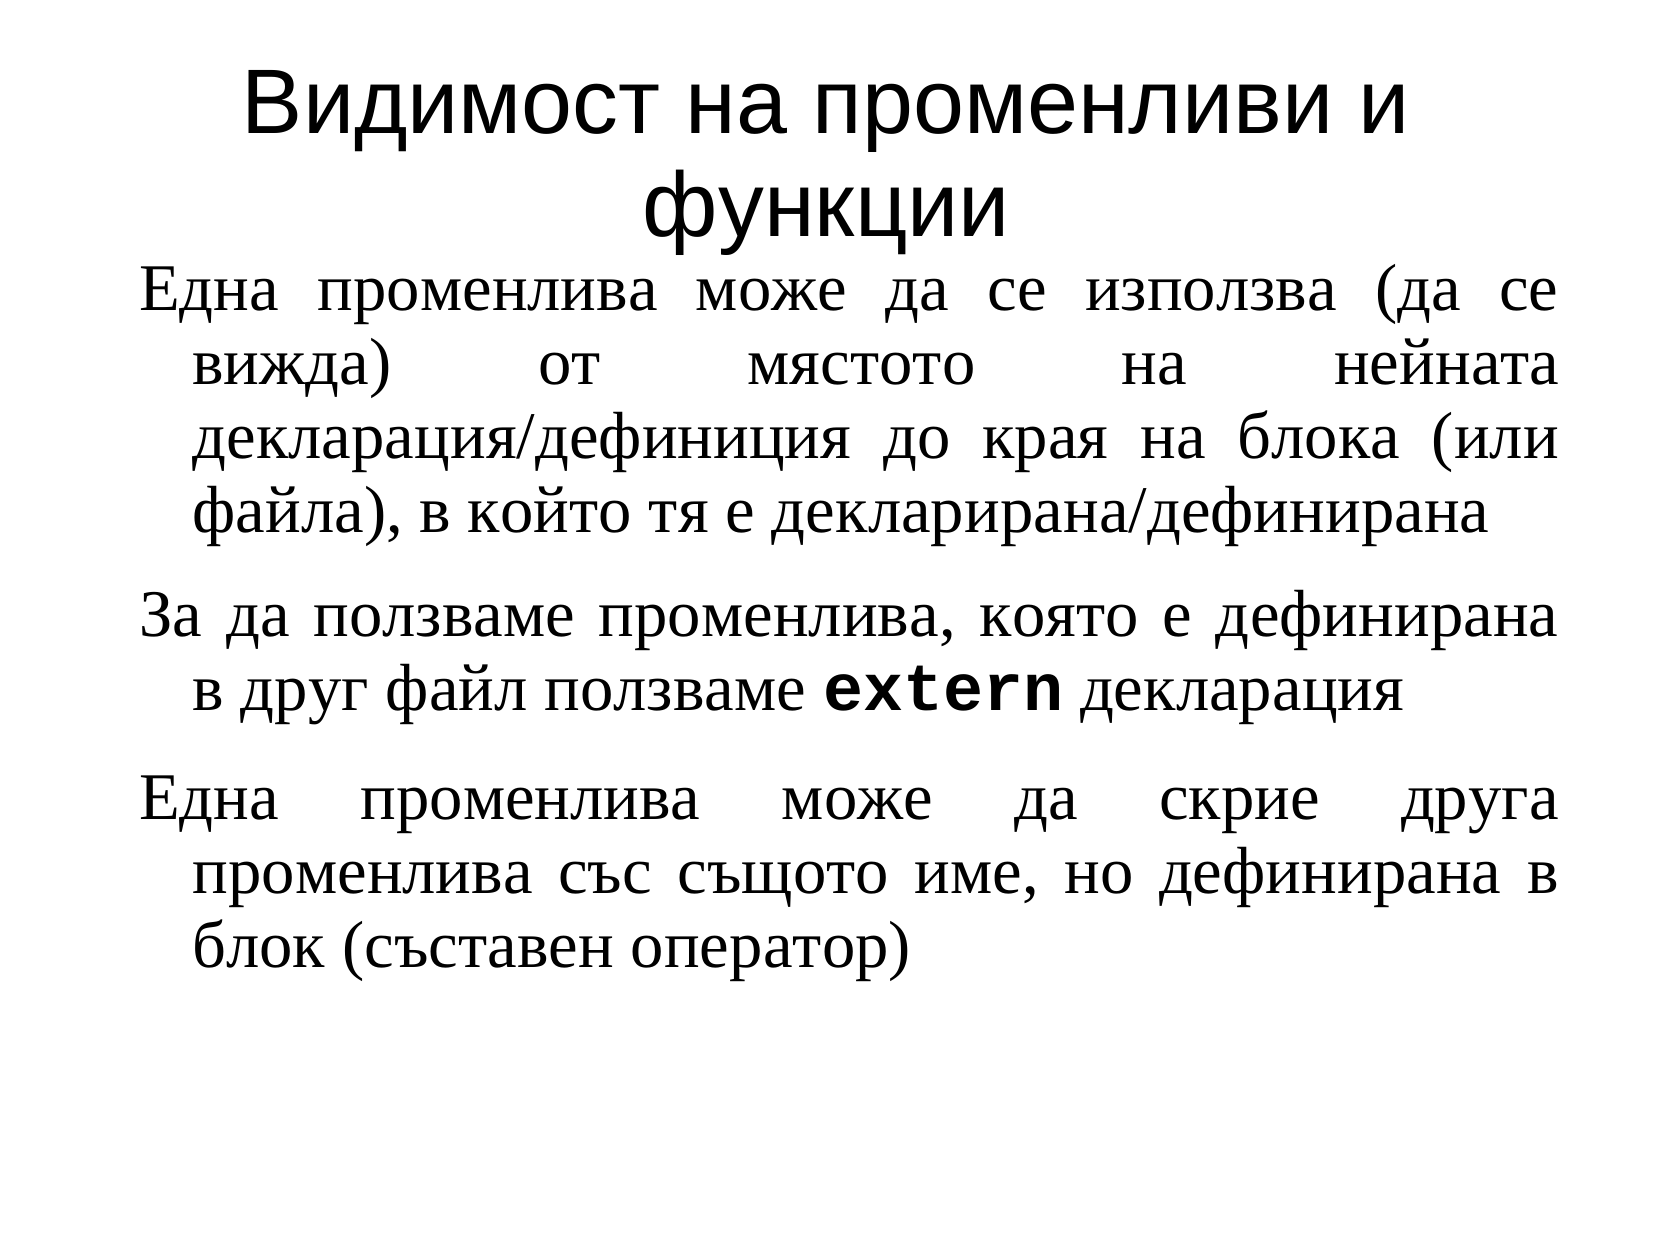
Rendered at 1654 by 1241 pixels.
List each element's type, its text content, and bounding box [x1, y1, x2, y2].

list Една променлива може да се използва (да се вижда) от мястото на нейната декларация/дефиниция до края на блока (или файла), в който тя е декларирана/дефинирана За да ползваме променлива, която е дефинирана в друг файл ползваме extern декларация Една променлива може да скрие друга променлива със същото име, но дефинирана в блок (съставен оператор) [121, 251, 1561, 1057]
title Видимост на променливи и функции [82, 49, 1571, 257]
